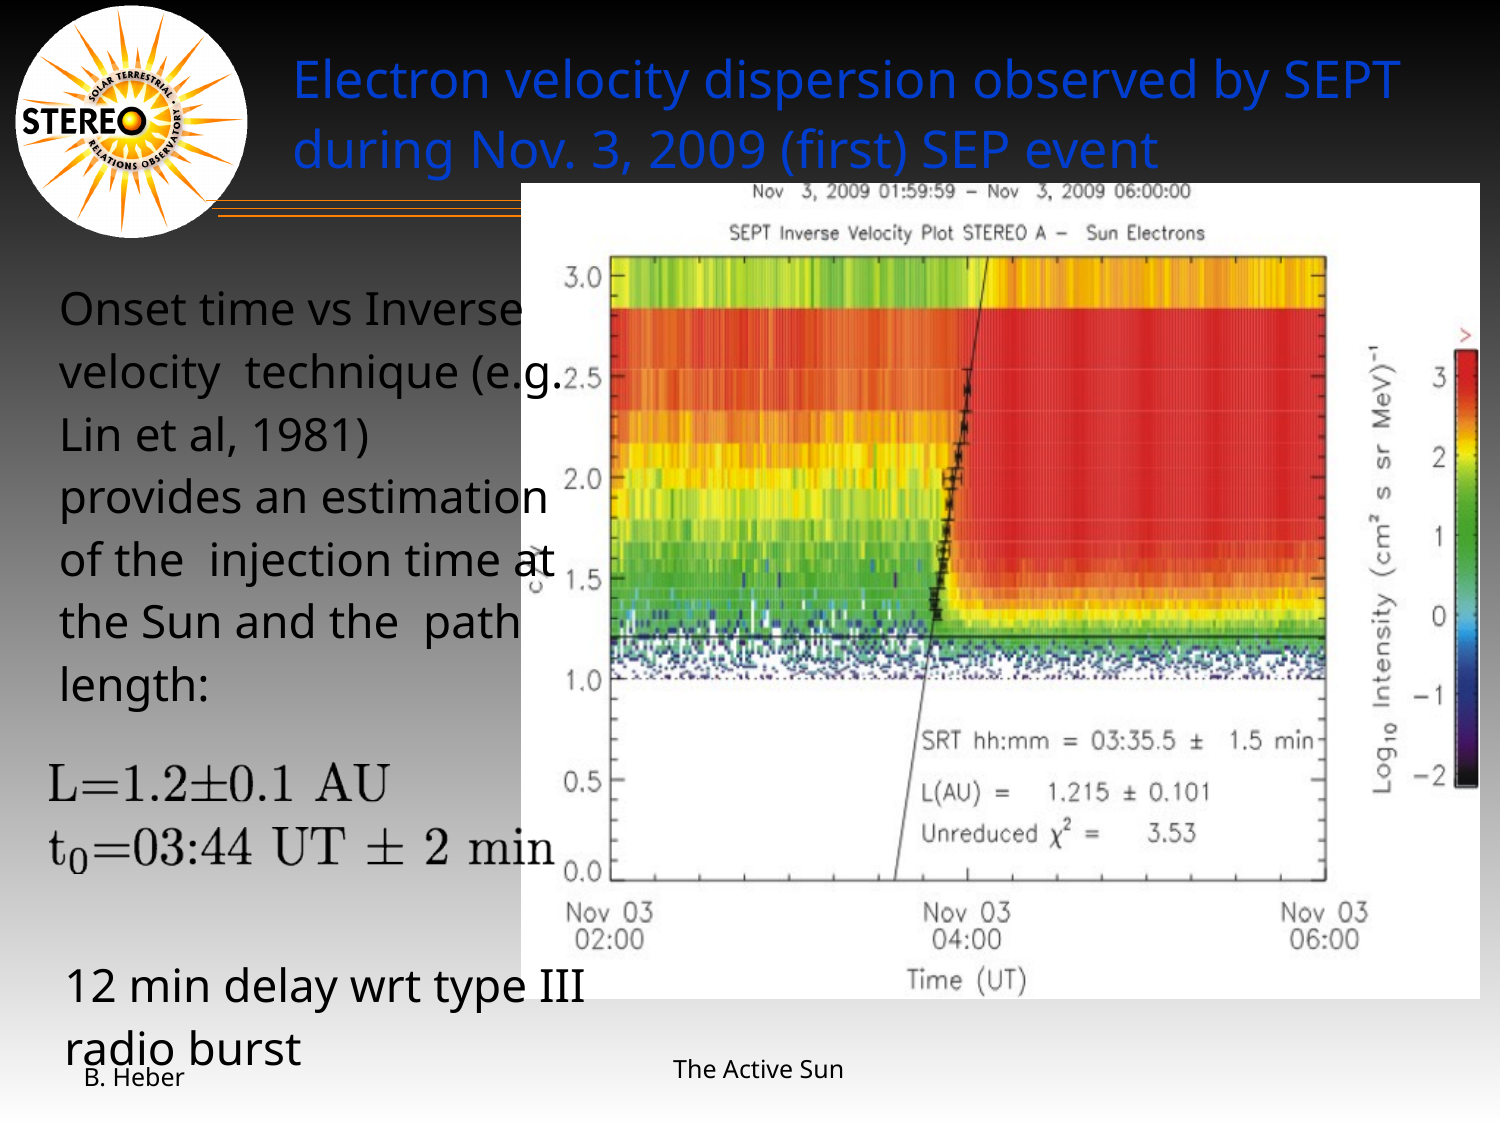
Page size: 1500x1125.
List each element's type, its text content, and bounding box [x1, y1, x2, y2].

picture [49, 761, 392, 803]
picture [49, 183, 1480, 999]
text_box 12 min delay wrt type III radio burst [49, 946, 673, 1071]
text_box Onset time vs Inverse velocity technique (e.g. Lin et al, 1981) provides an estimation of the injection time at the Sun and the path length: [43, 269, 580, 725]
text_box Electron velocity dispersion observed by SEPT during Nov. 3, 2009 (first) SEP event [277, 35, 1446, 235]
picture [10, 2, 248, 239]
